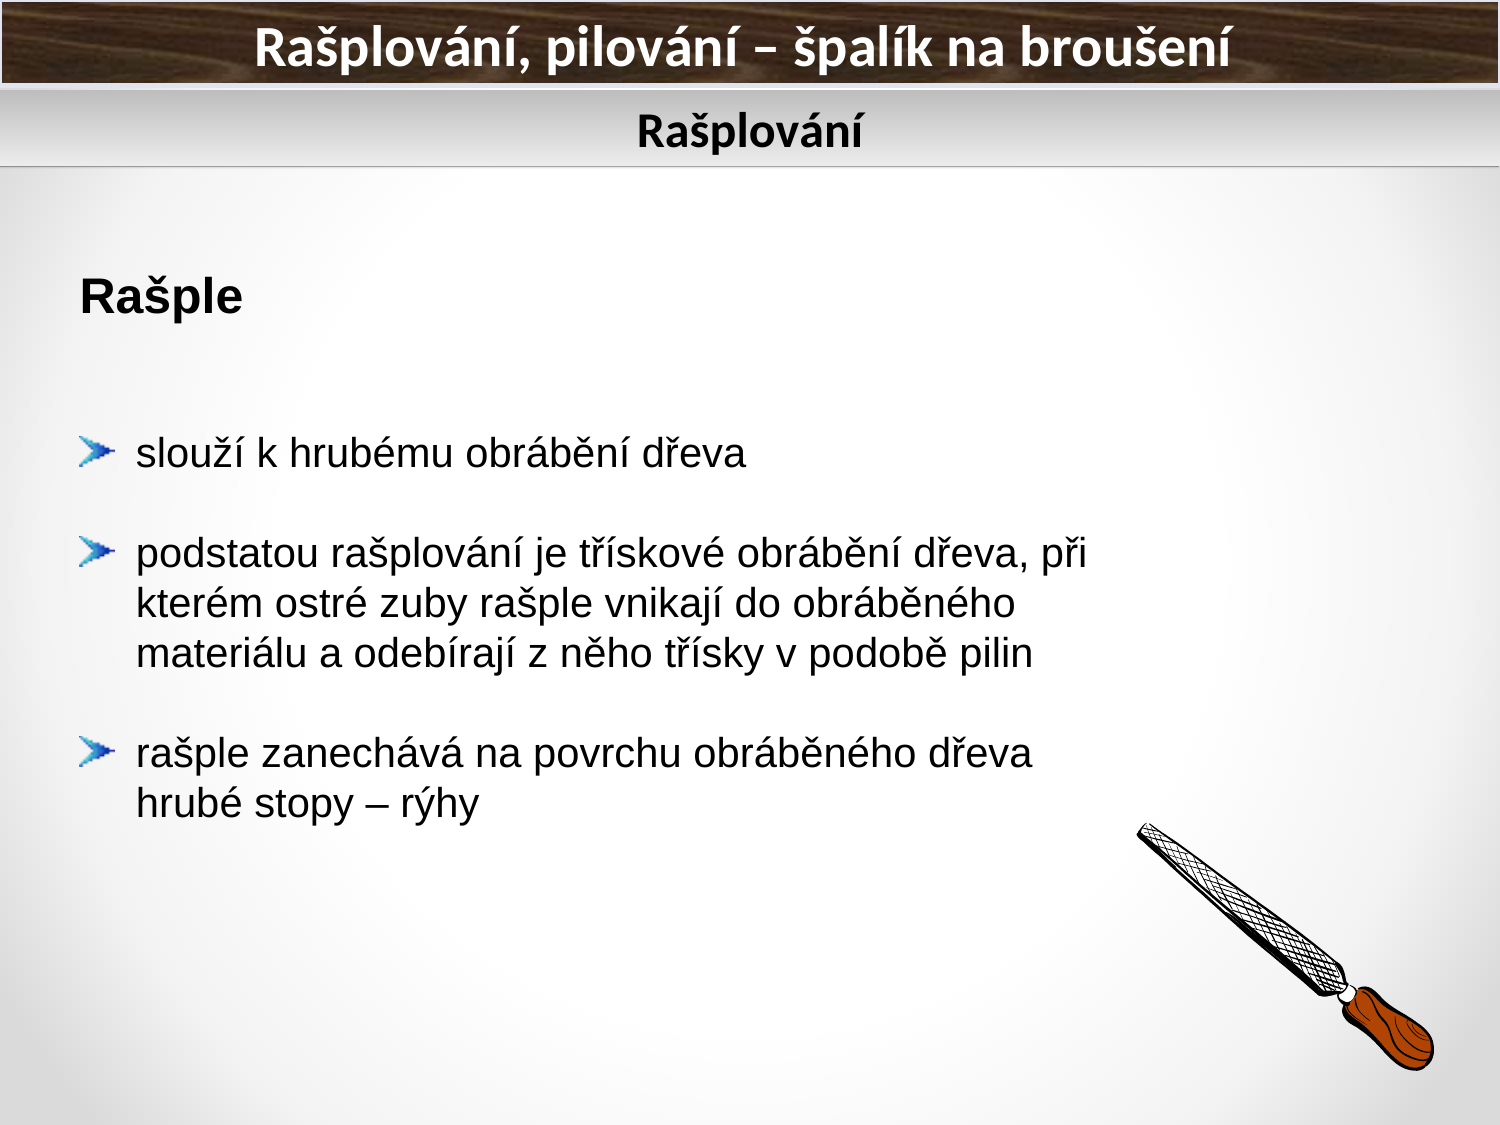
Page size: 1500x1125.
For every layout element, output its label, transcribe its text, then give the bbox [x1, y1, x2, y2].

picture [0, 166, 1500, 1125]
text_box Rašple [64, 255, 1436, 331]
text_box slouží k hrubému obrábění dřeva podstatou rašplování je třískové obrábění dřeva, při kterém ostré zuby rašple vnikají do obráběného materiálu a odebírají z něho třísky v podobě pilin rašple zanechává na povrchu obráběného dřeva hrubé stopy – rýhy [64, 418, 1164, 834]
picture [0, 86, 1500, 90]
text_box Rašplování, pilování – špalík na broušení [0, 0, 1500, 86]
text_box Rašplování [0, 90, 1500, 166]
